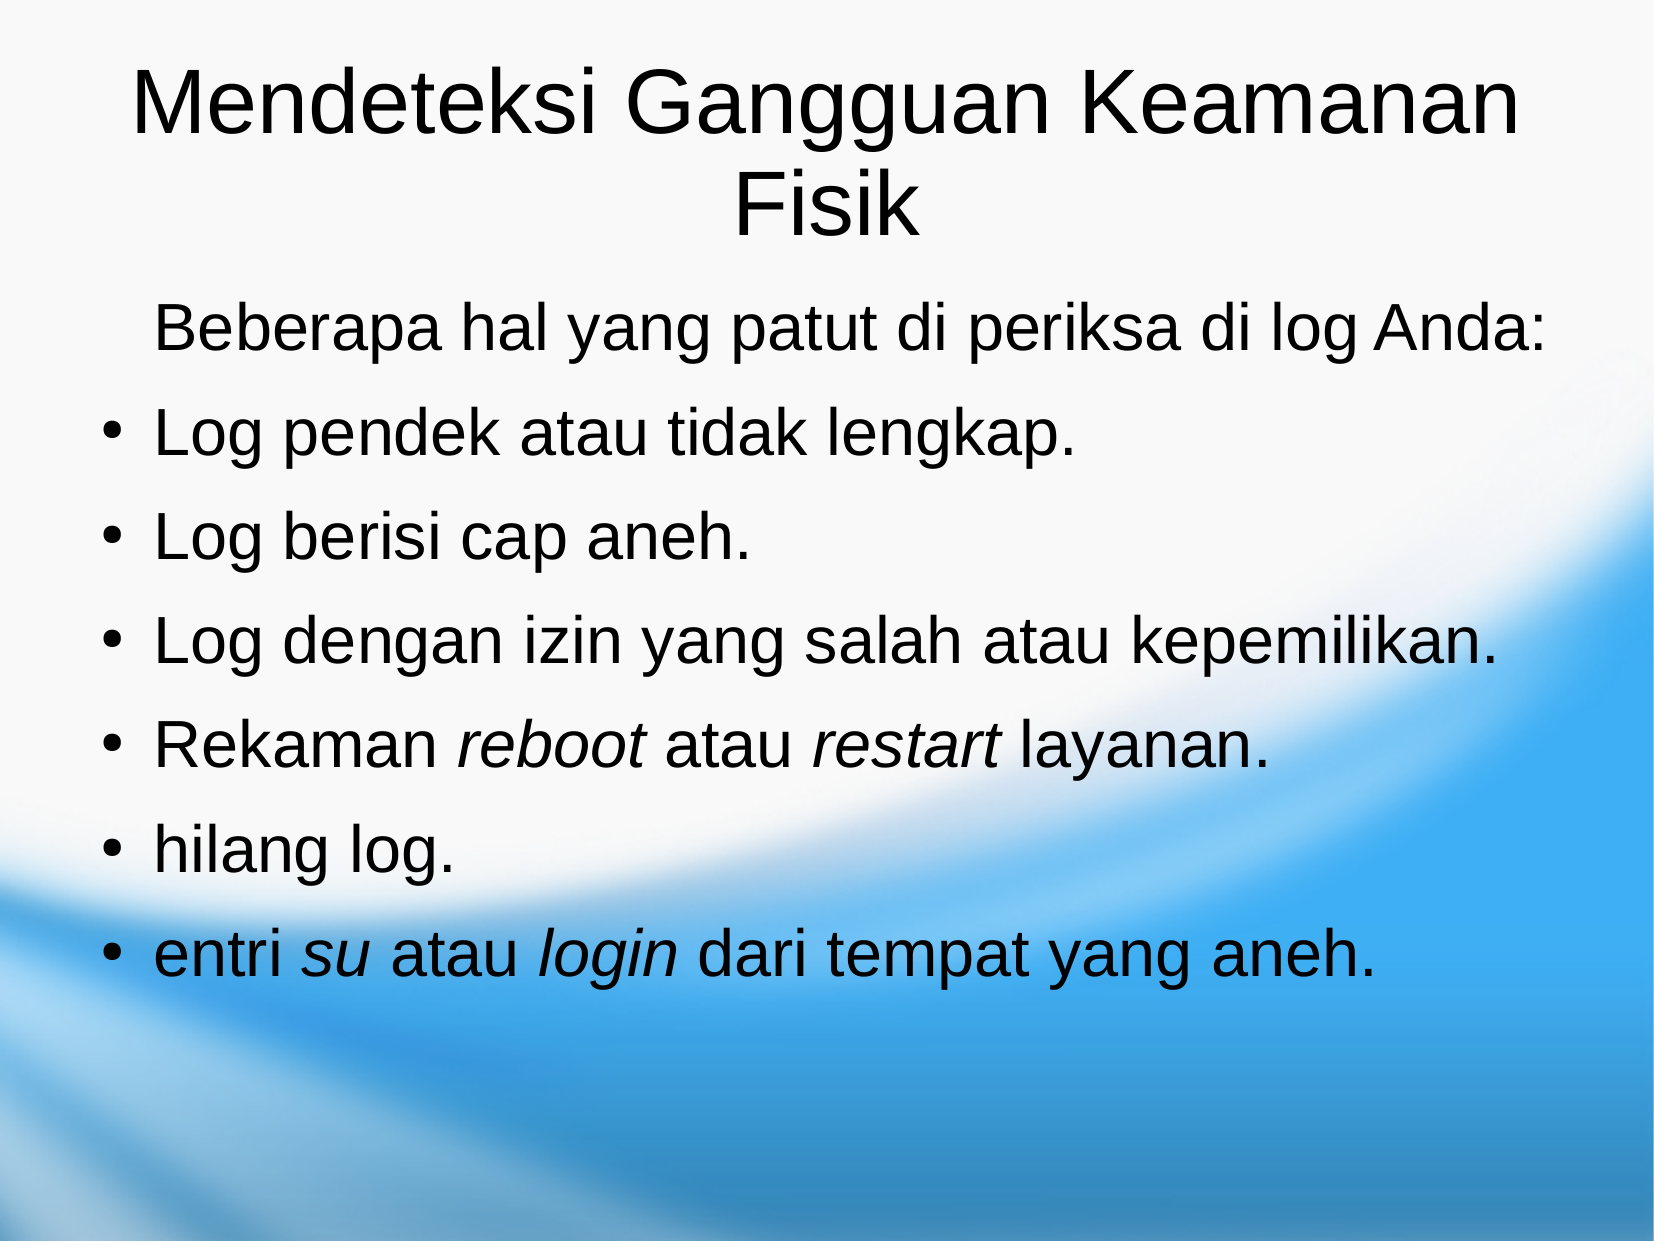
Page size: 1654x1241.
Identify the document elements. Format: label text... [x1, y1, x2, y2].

title Mendeteksi Gangguan Keamanan Fisik [82, 49, 1571, 257]
list Beberapa hal yang patut di periksa di log Anda: Log pendek atau tidak lengkap. Log berisi cap aneh. Log dengan izin yang salah atau kepemilikan. Rekaman reboot atau restart layanan. hilang log. entri su atau login dari tempat yang aneh. [82, 290, 1571, 1109]
picture [0, 0, 1654, 1241]
